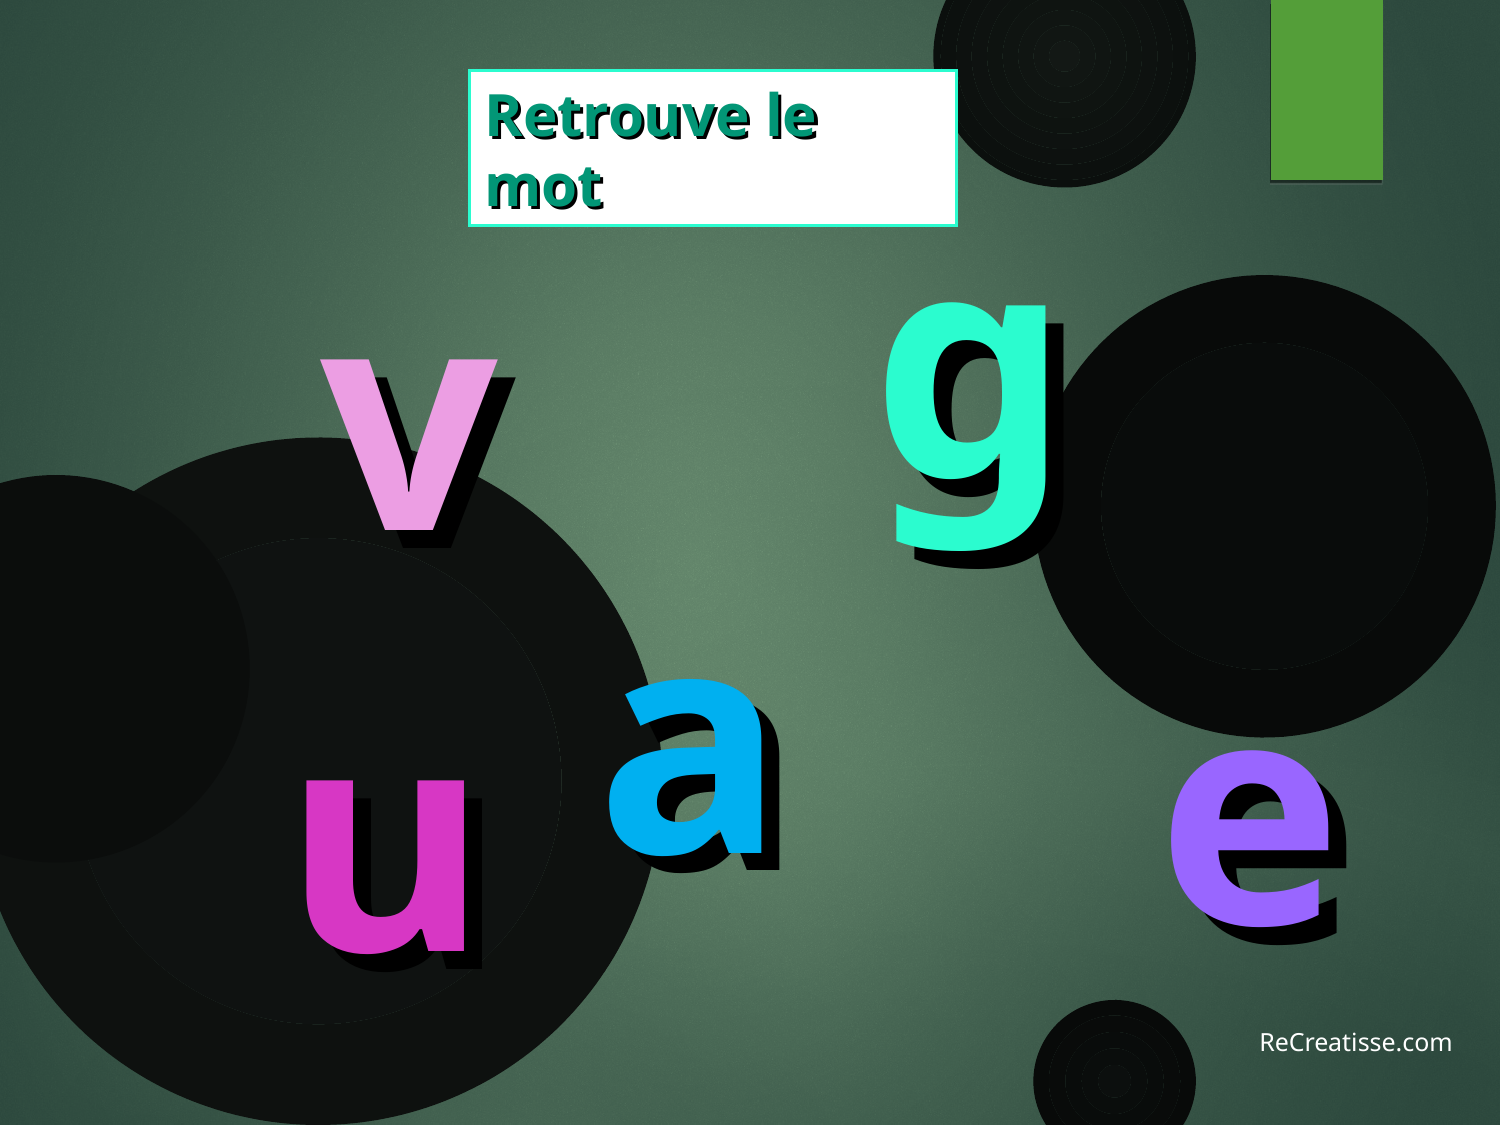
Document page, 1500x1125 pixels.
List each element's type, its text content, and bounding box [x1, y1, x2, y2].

text_box a [581, 533, 800, 923]
text_box Retrouve le mot [469, 71, 956, 226]
text_box ReCreatisse.com [1244, 1019, 1468, 1064]
text_box g [952, 358, 1002, 443]
text_box v [305, 211, 513, 601]
text_box e [1143, 605, 1358, 995]
text_box u [269, 631, 504, 1022]
text_box g [857, 156, 1085, 546]
